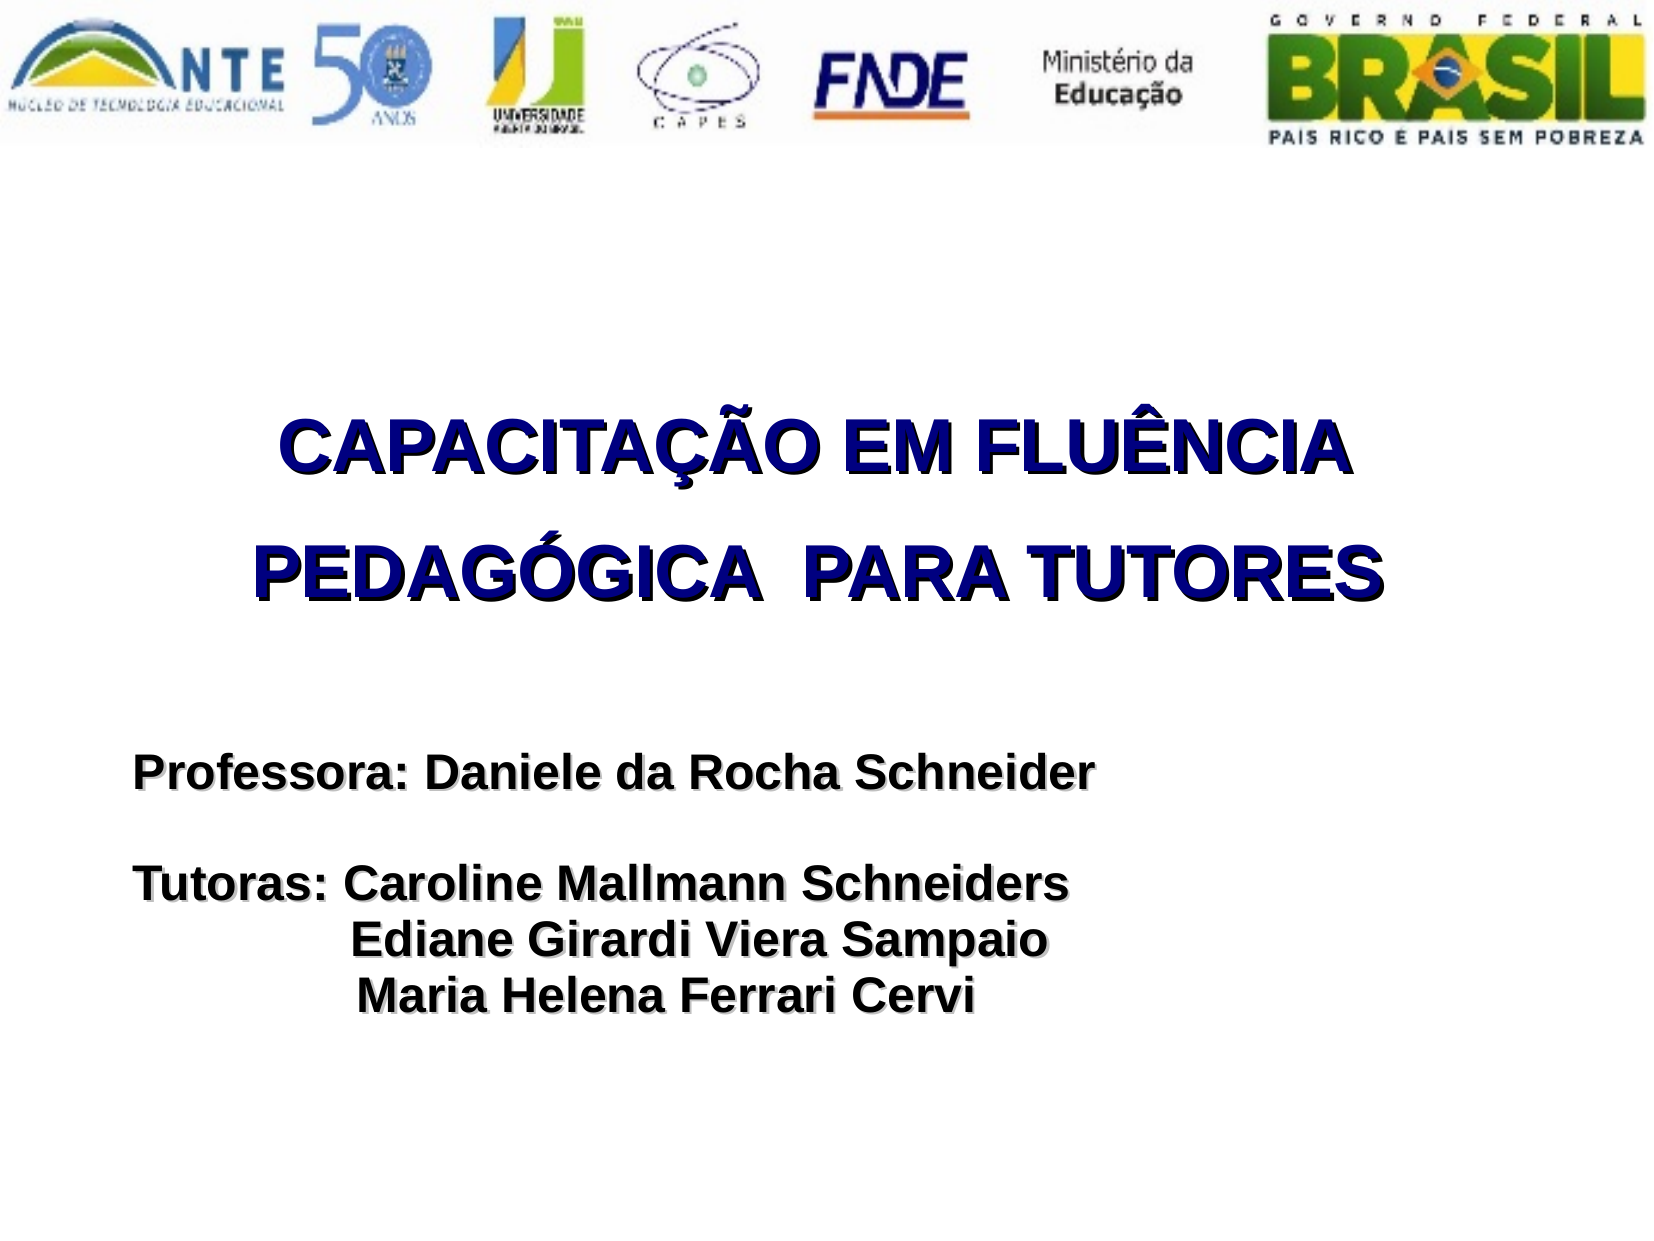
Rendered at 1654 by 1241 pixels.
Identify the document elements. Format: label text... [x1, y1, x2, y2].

text_box CAPACITAÇÃO EM FLUÊNCIA PEDAGÓGICA PARA TUTORES [236, 354, 1560, 673]
picture [0, 0, 1654, 148]
text_box Professora: Daniele da Rocha Schneider Tutoras: Caroline Mallmann Schneiders Ediane Girardi Viera Sampaio Maria Helena Ferrari Cervi [118, 736, 1418, 1031]
